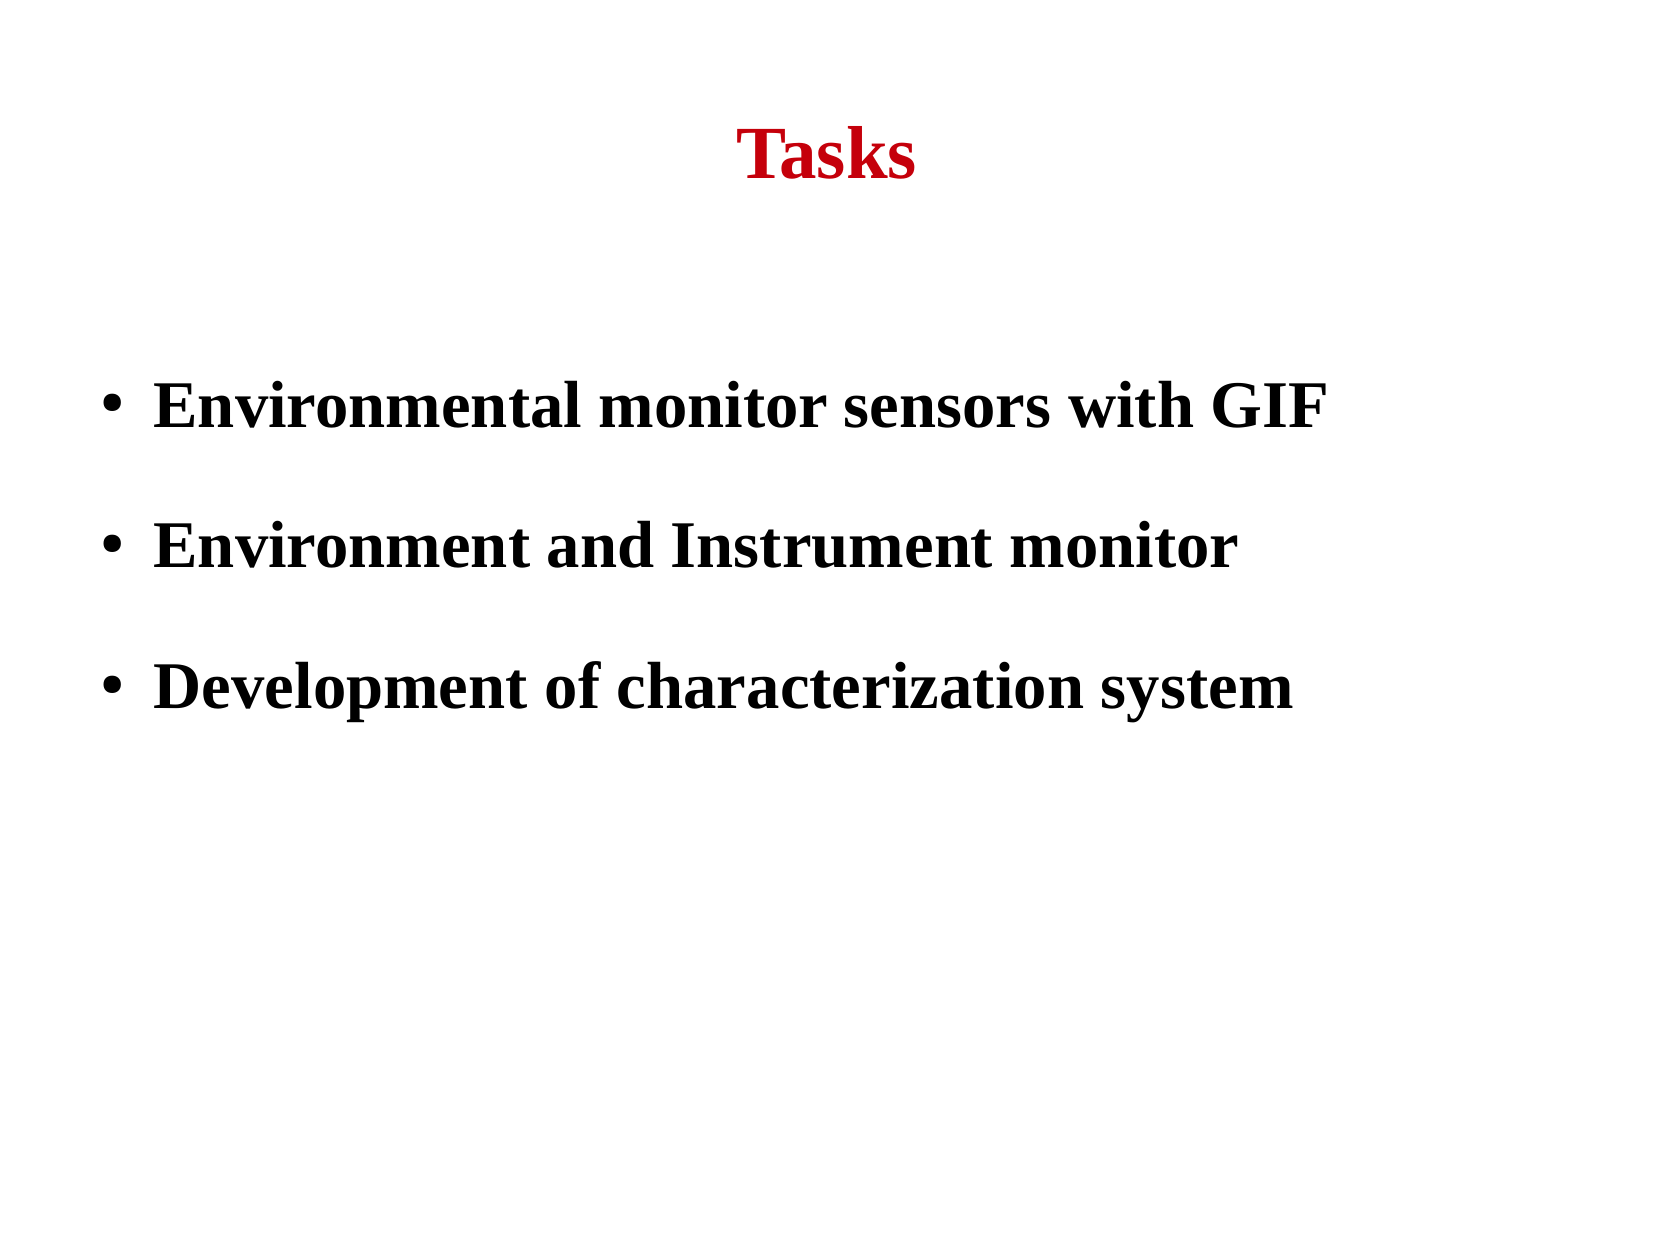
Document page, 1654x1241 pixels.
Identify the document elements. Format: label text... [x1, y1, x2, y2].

list Environmental monitor sensors with GIF Environment and Instrument monitor Development of characterization system [82, 330, 1571, 1010]
title Tasks [82, 49, 1571, 257]
